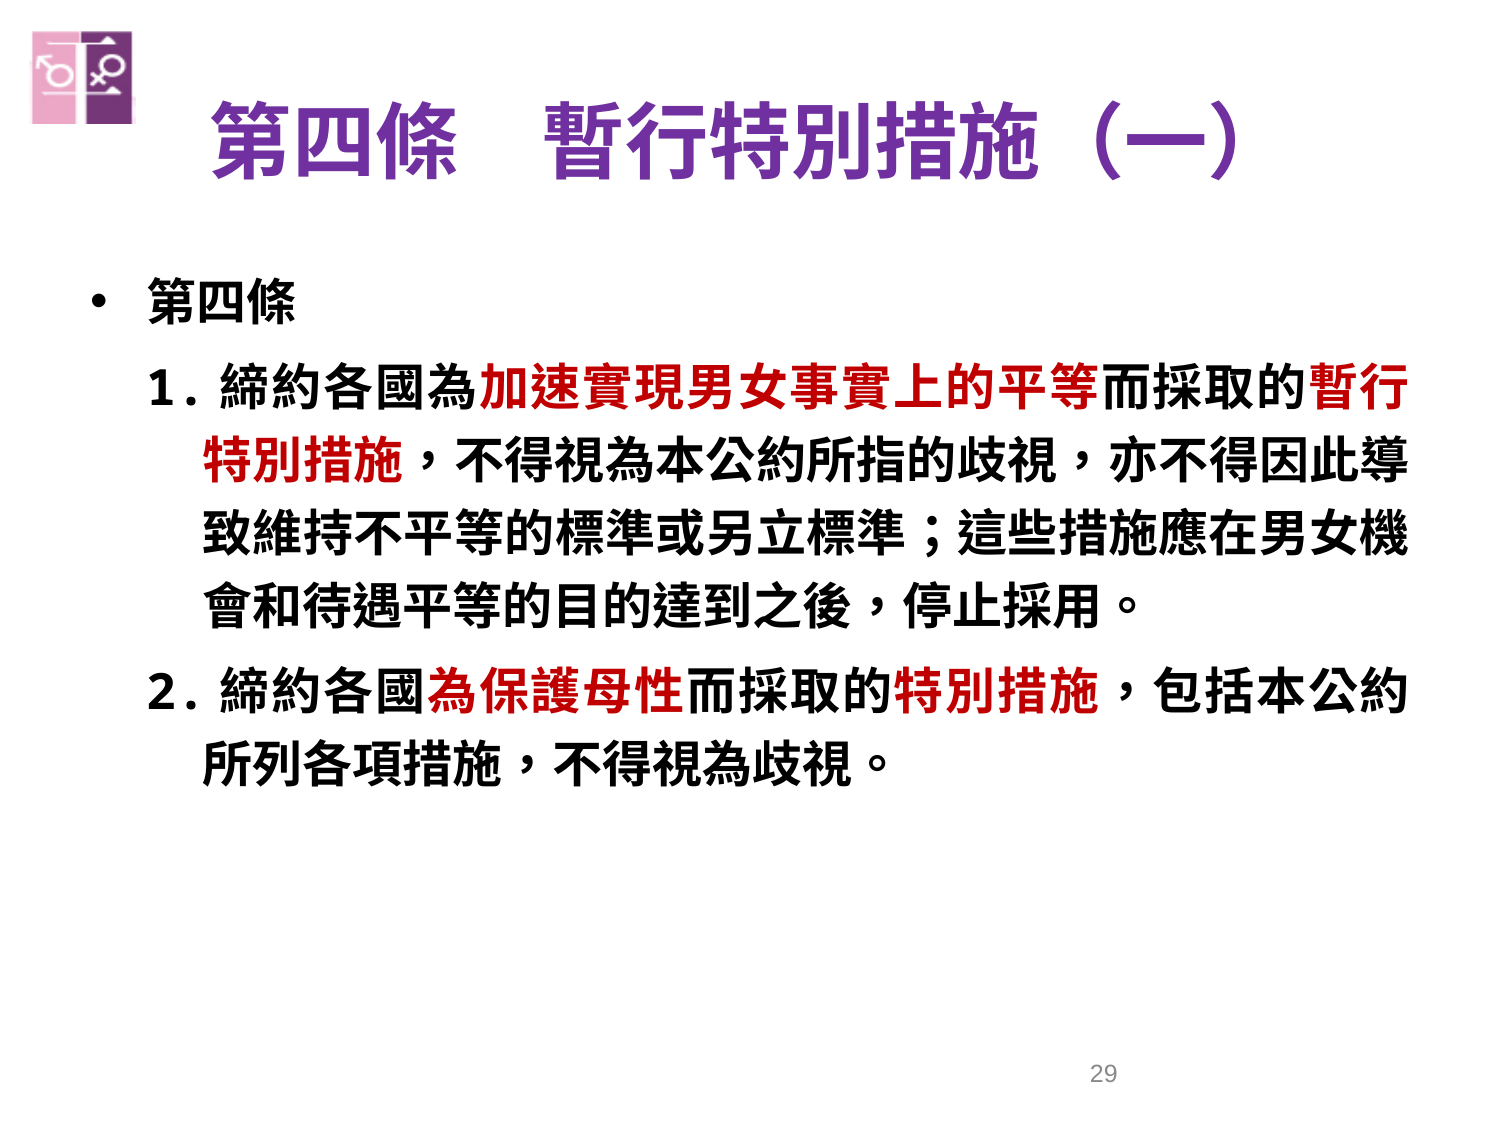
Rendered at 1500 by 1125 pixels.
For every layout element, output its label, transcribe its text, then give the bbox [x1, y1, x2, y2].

text_box 29 [1074, 1042, 1426, 1103]
list 第四條 1.締約各國為加速實現男女事實上的平等而採取的暫行特別措施，不得視為本公約所指的歧視，亦不得因此導致維持不平等的標準或另立標準；這些措施應在男女機會和待遇平等的目的達到之後，停止採用。 2.締約各國為保護母性而採取的特別措施，包括本公約所列各項措施，不得視為歧視。 [75, 262, 1426, 1005]
title 第四條 暫行特別措施（一） [75, 45, 1426, 233]
